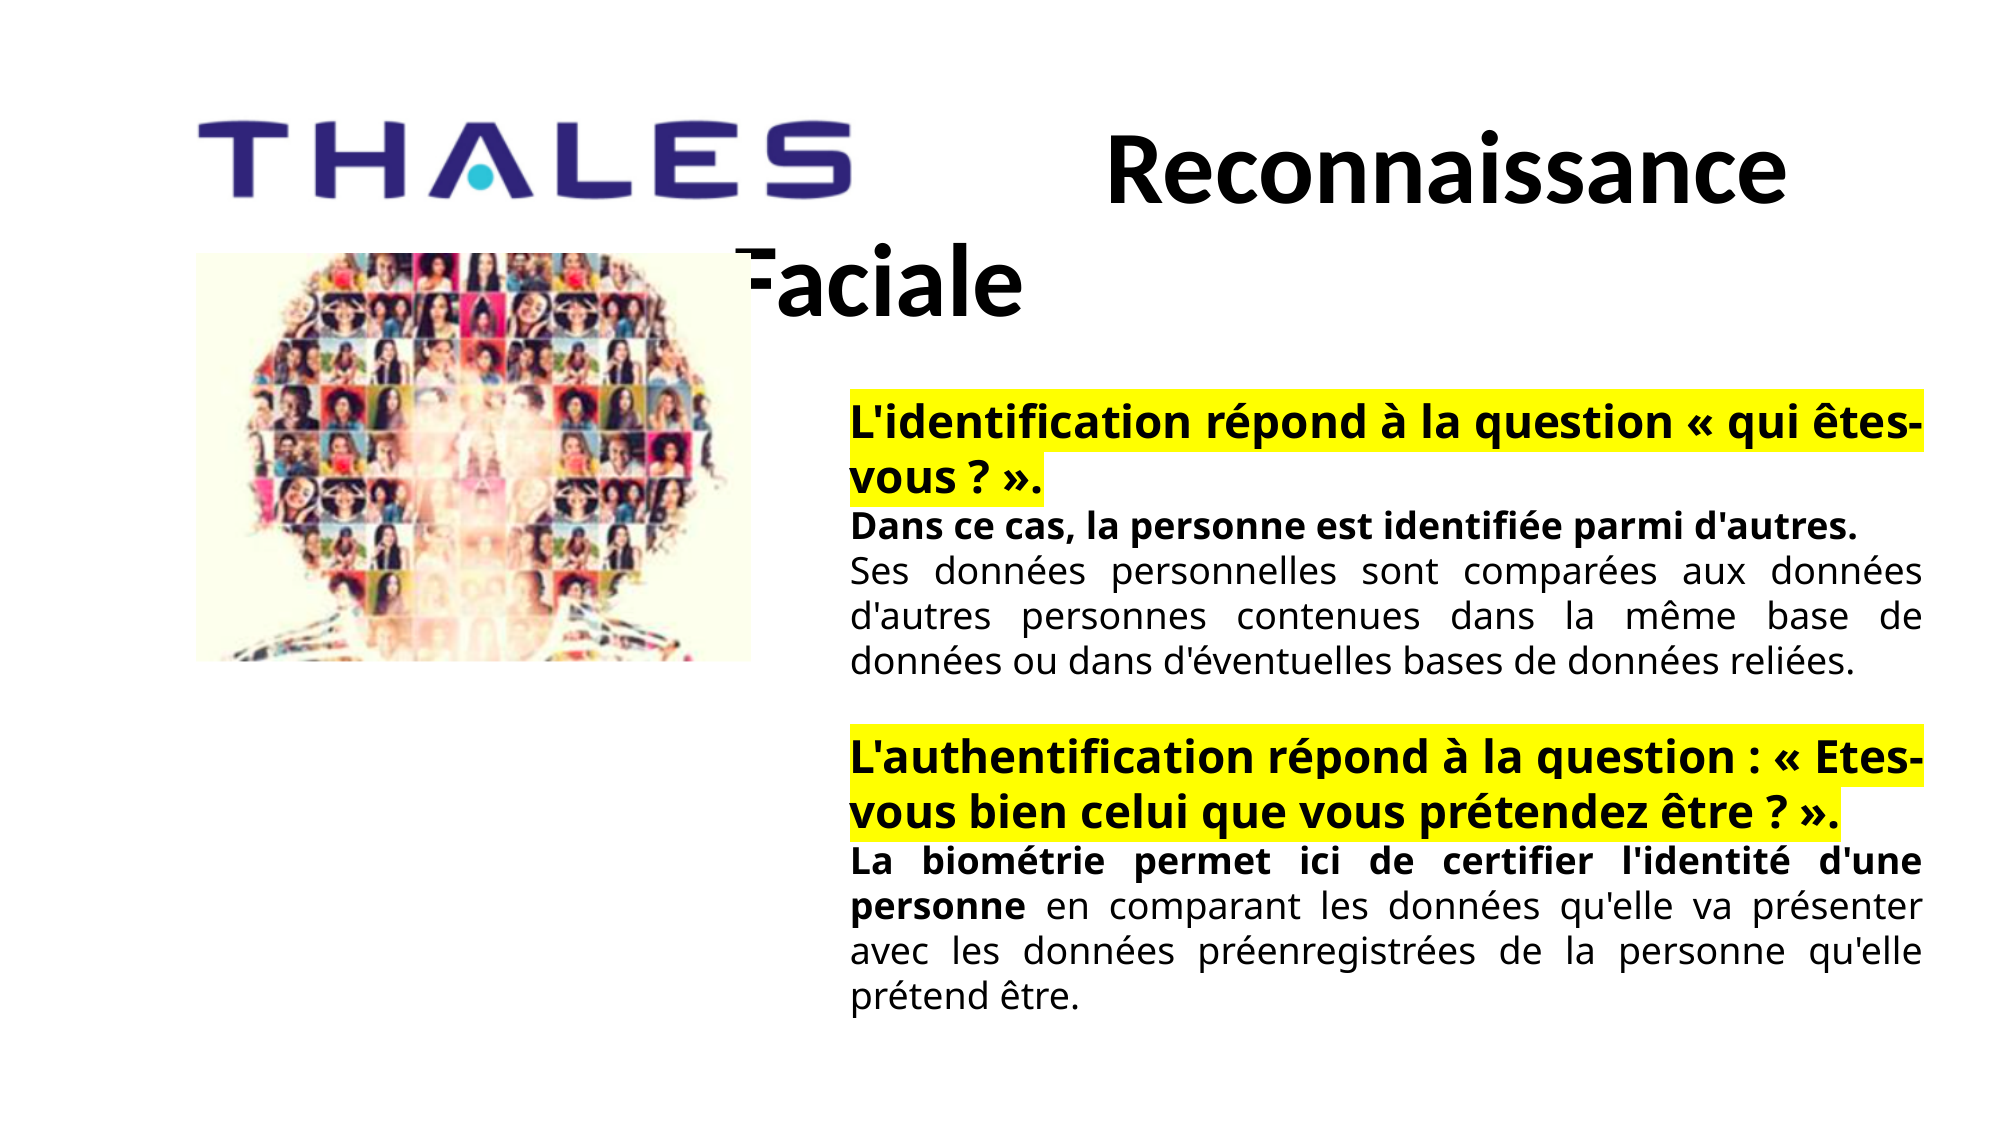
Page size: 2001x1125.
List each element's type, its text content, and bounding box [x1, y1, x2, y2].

title Reconnaissance Faciale [715, 106, 1940, 324]
text_box L'identification répond à la question « qui êtes-vous ? ». Dans ce cas, la personne est identifiée parmi d'autres. Ses données personnelles sont comparées aux données d'autres personnes contenues dans la même base de données ou dans d'éventuelles bases de données reliées. L'authentification répond à la question : « Etes-vous bien celui que vous prétendez être ? ». La biométrie permet ici de certifier l'identité d'une personne en comparant les données qu'elle va présenter avec les données préenregistrées de la personne qu'elle prétend être. [835, 385, 1956, 1025]
picture [196, 253, 751, 663]
picture [179, 105, 872, 216]
